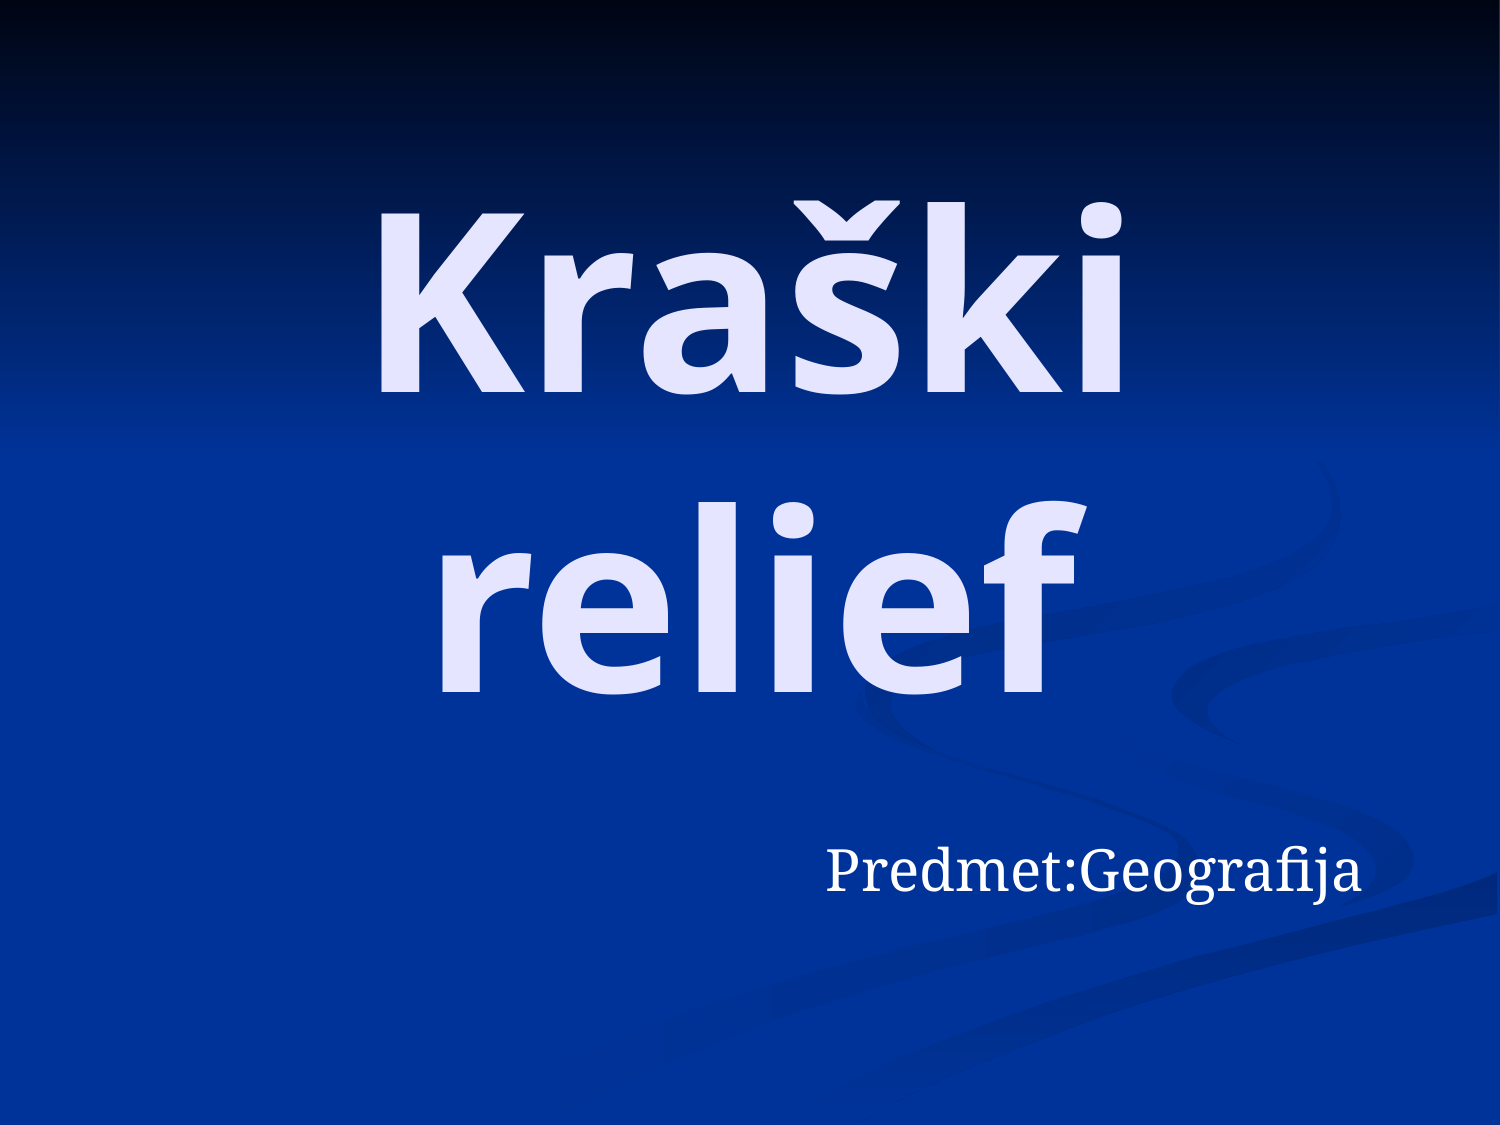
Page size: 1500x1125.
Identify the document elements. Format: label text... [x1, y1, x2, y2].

title Kraški relief [112, 284, 1388, 600]
subtitle Predmet:Geografija [750, 751, 1441, 1087]
